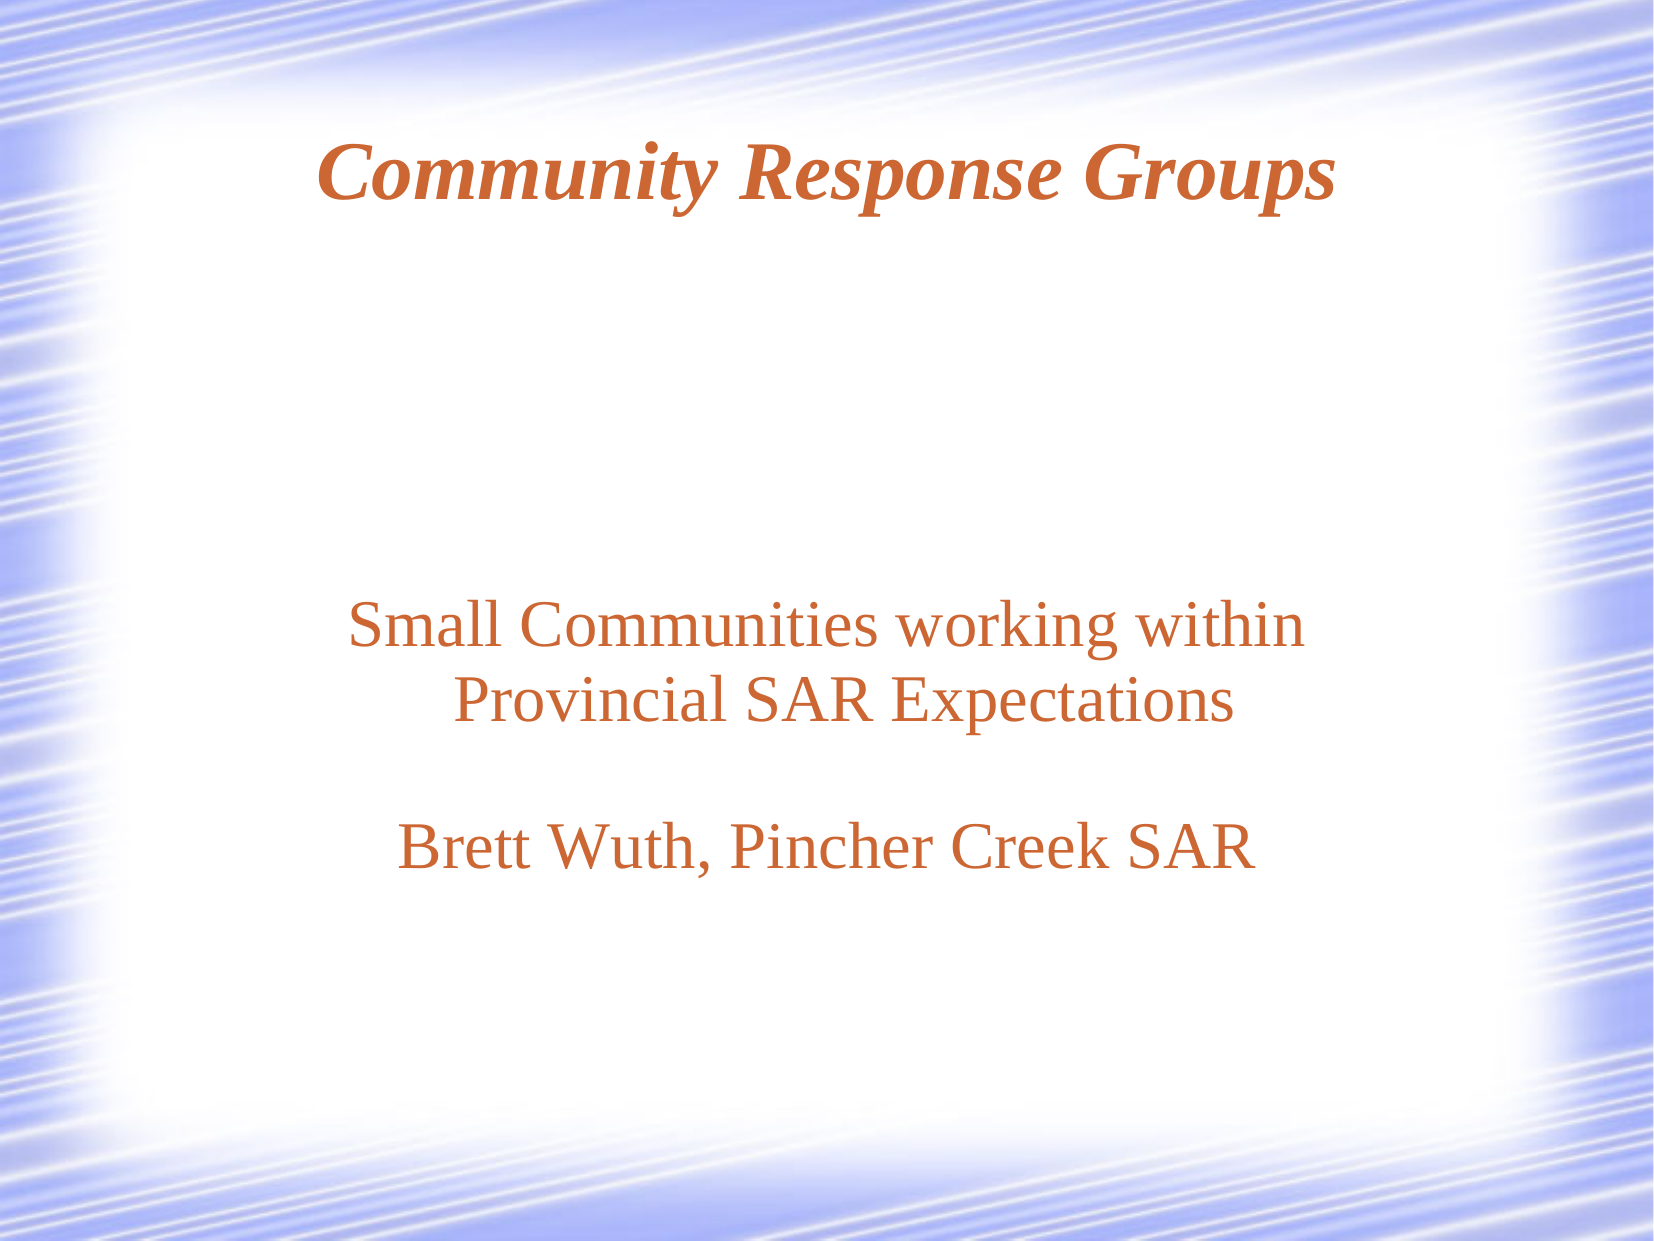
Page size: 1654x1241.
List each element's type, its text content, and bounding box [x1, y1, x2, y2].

picture [0, 0, 1654, 1241]
title Community Response Groups [121, 67, 1534, 275]
subtitle Small Communities working within Provincial SAR Expectations Brett Wuth, Pincher Creek SAR [121, 344, 1534, 1127]
